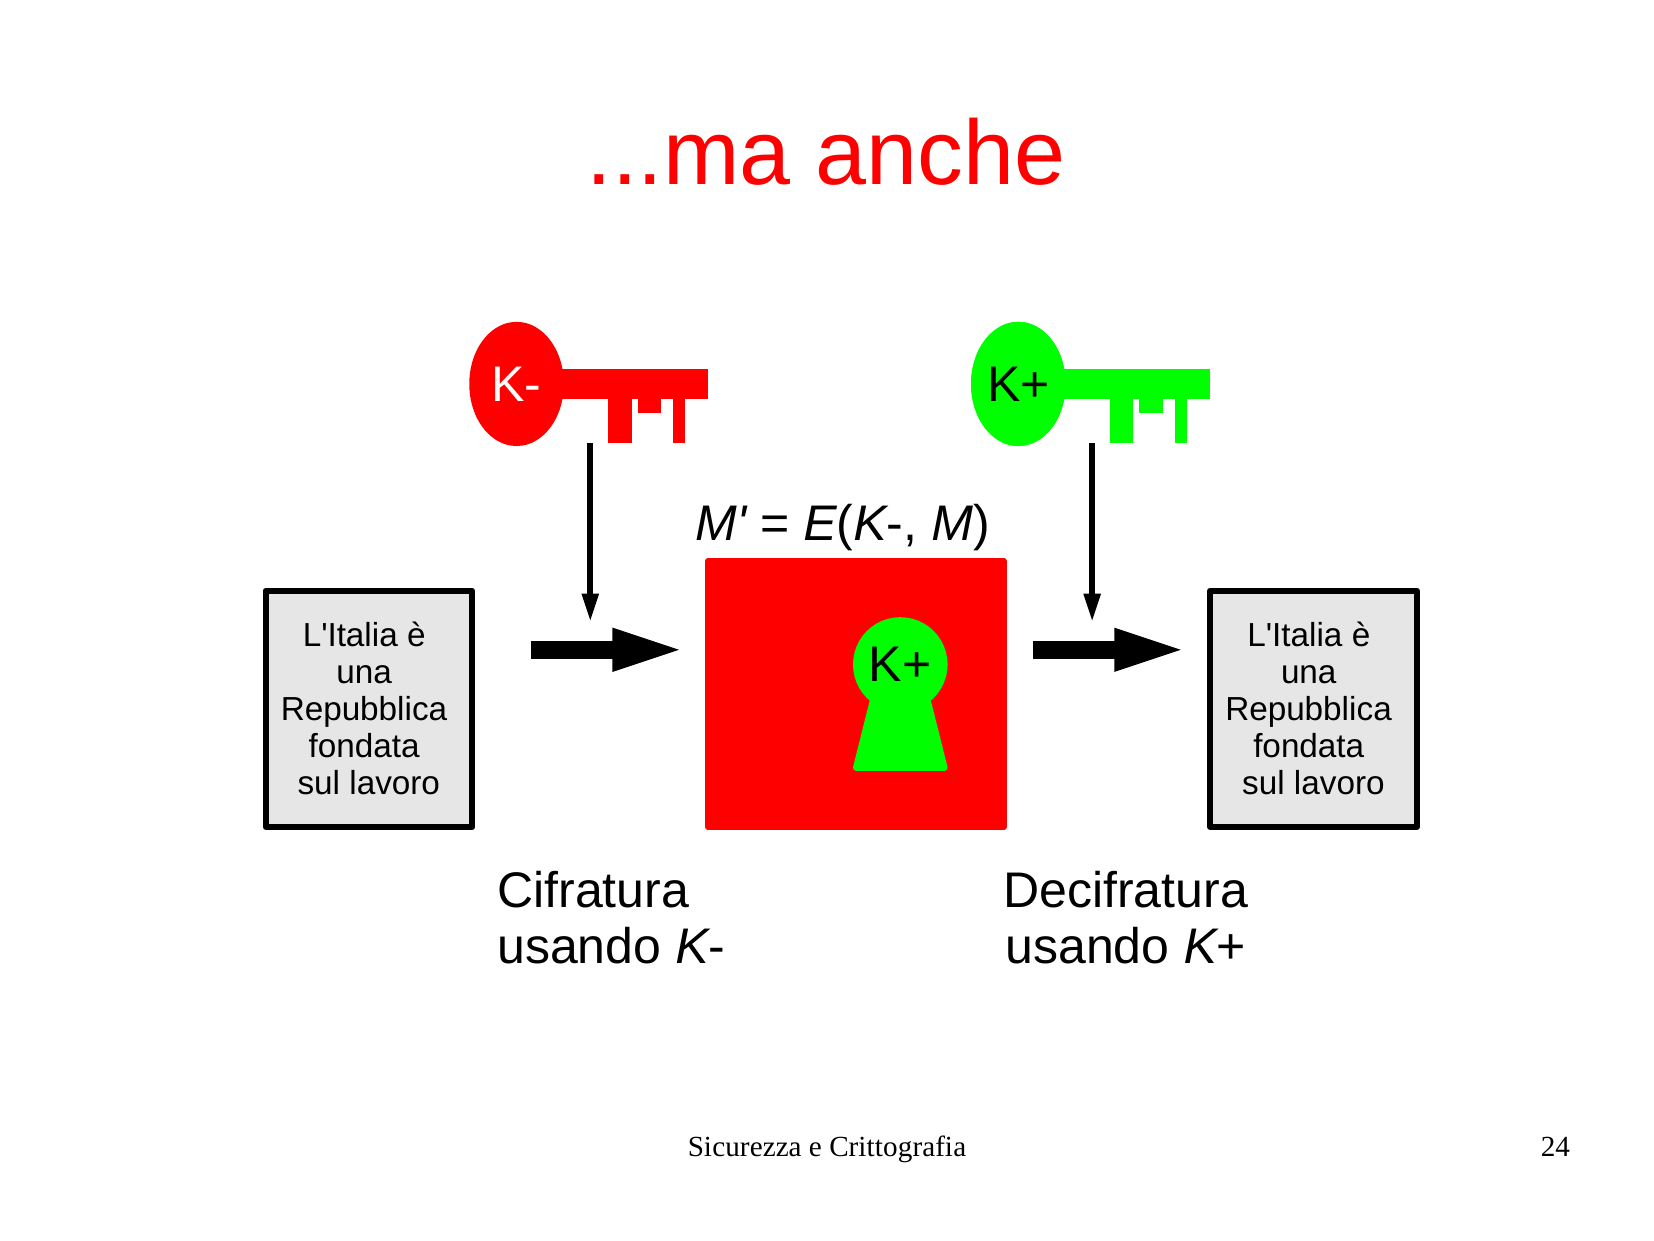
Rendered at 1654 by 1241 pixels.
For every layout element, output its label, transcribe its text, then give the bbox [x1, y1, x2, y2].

text_box K+ [974, 324, 1063, 444]
text_box M' = E(K-, M) [694, 495, 991, 552]
text_box L'Italia è una Repubblica fondata sul lavoro [1210, 590, 1417, 827]
text_box [708, 561, 1004, 827]
text_box Decifratura usando K+ [1003, 862, 1276, 1051]
title ...ma anche [82, 49, 1571, 257]
text_box Cifratura usando K- [497, 862, 726, 975]
text_box K+ [856, 620, 945, 709]
text_box K- [472, 324, 561, 444]
text_box L'Italia è una Repubblica fondata sul lavoro [265, 590, 473, 827]
